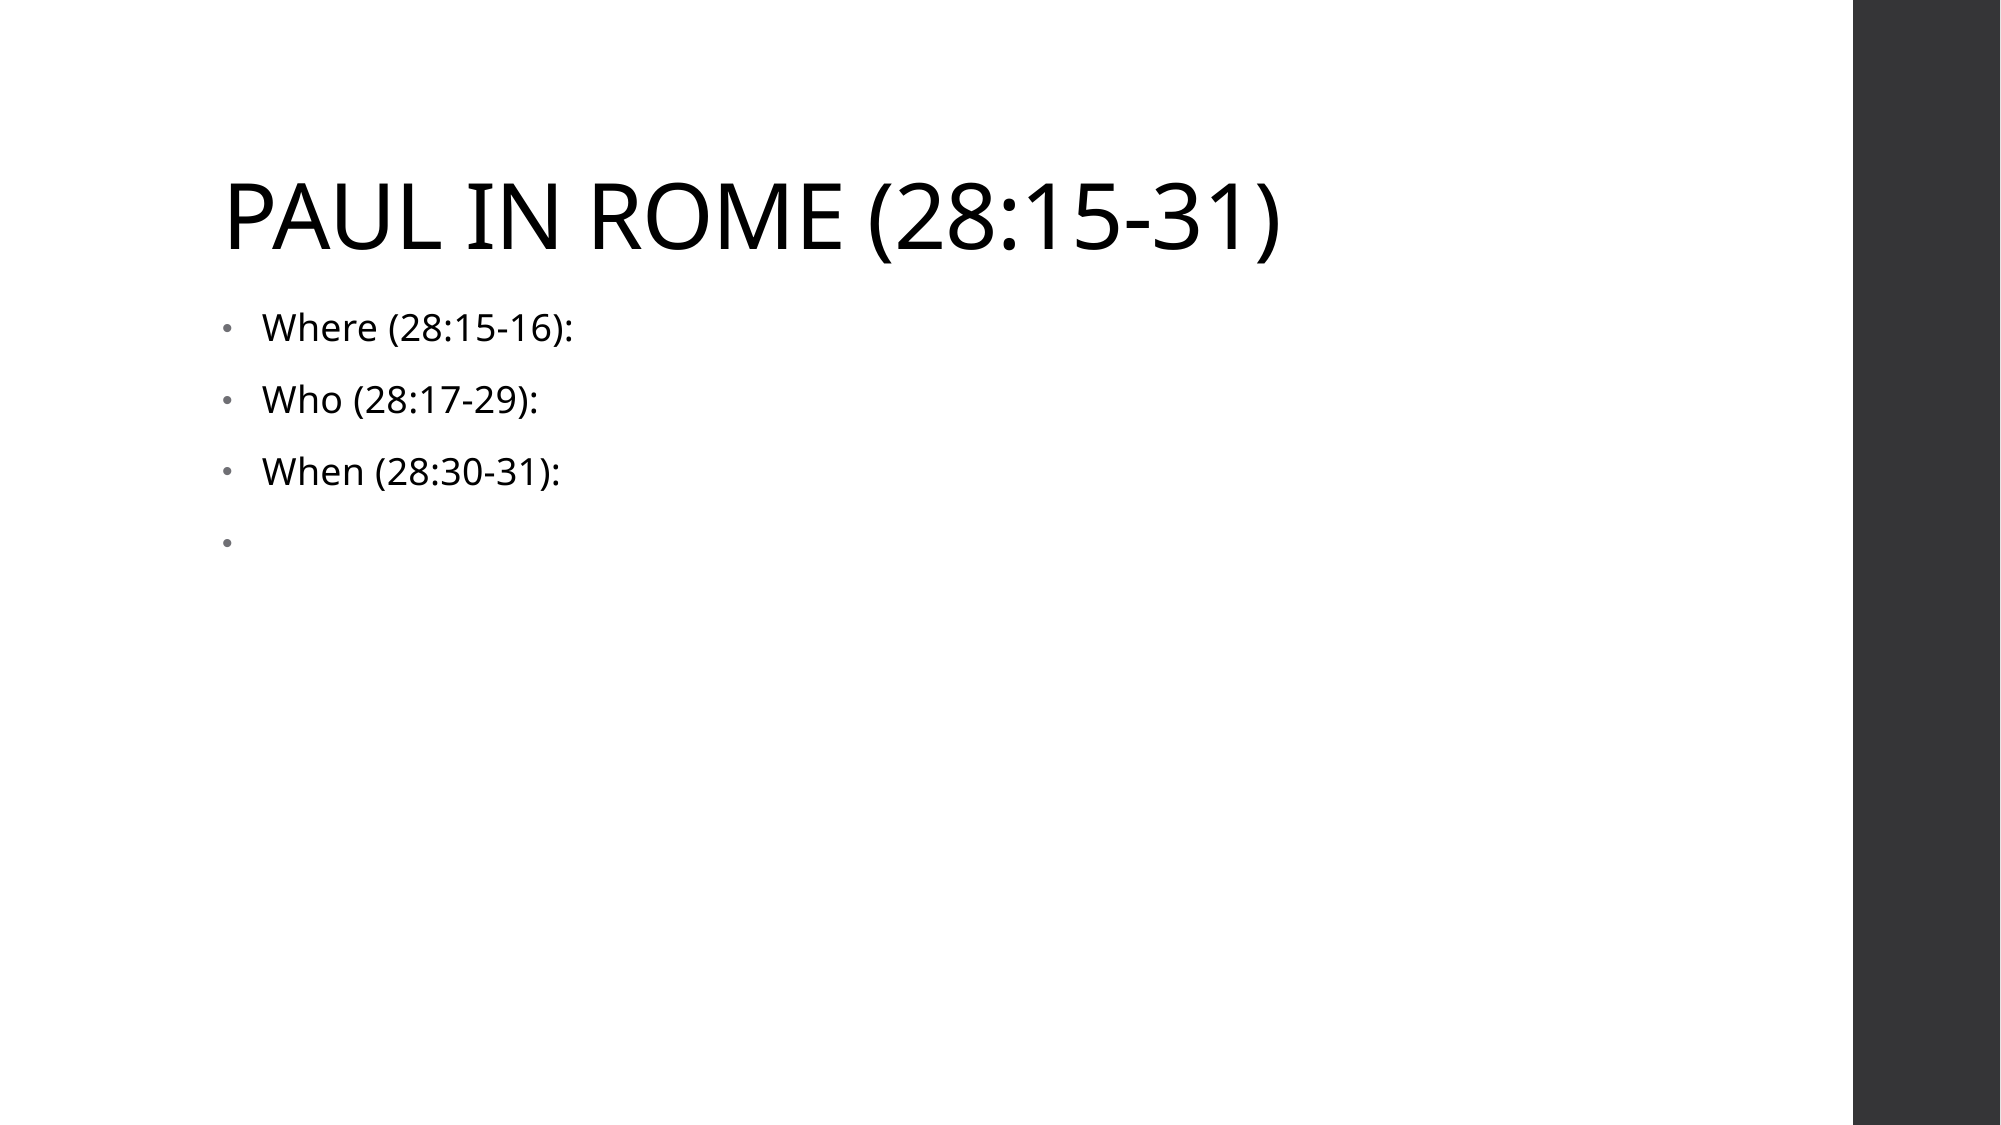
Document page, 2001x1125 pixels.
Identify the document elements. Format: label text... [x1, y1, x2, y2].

title PAUL IN ROME (28:15-31) [206, 60, 1797, 278]
list Where (28:15-16): Who (28:17-29): When (28:30-31): [206, 299, 1617, 1014]
